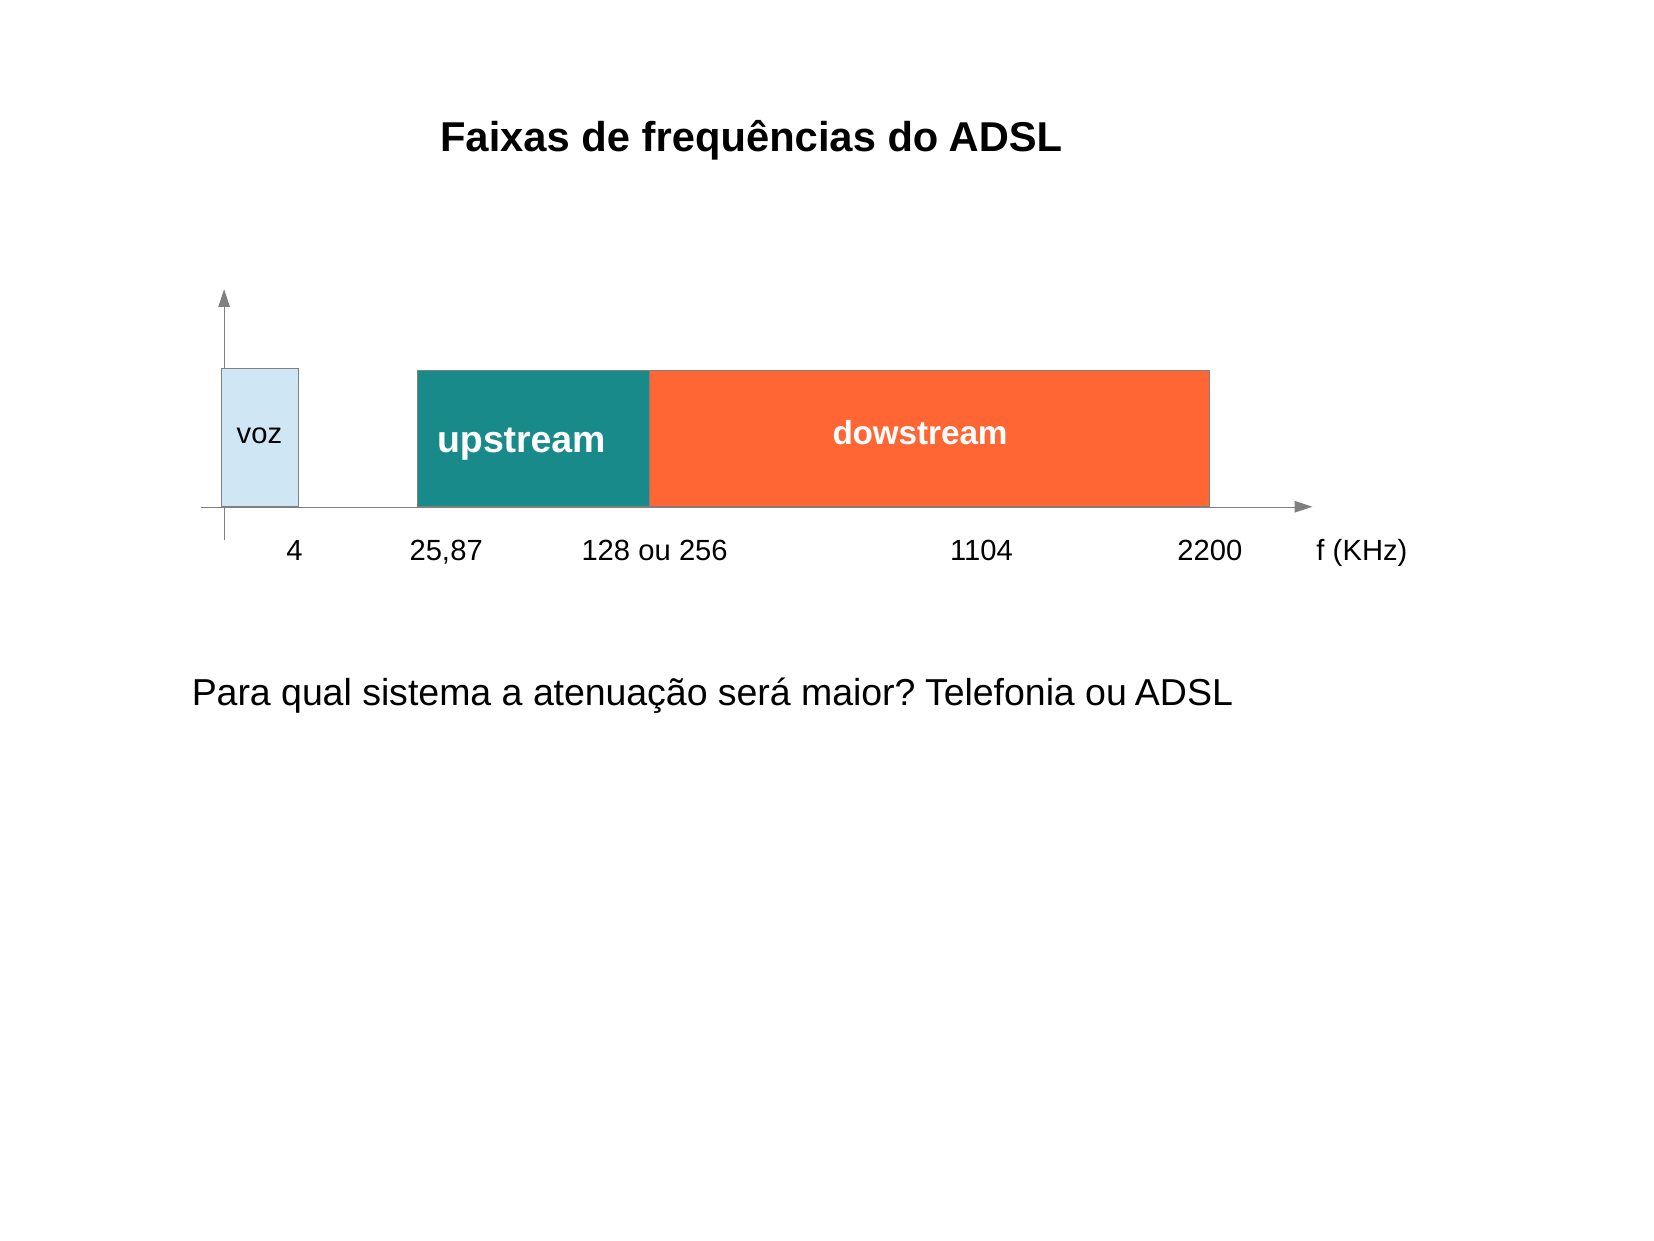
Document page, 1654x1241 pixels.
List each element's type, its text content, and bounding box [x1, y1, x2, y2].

text_box Faixas de frequências do ADSL [425, 106, 1133, 168]
text_box [417, 370, 1210, 507]
text_box voz [221, 410, 299, 460]
text_box upstream [422, 411, 632, 475]
text_box [221, 460, 299, 507]
text_box dowstream [817, 406, 1063, 477]
text_box [221, 368, 299, 410]
text_box 4 25,87 128 ou 256 1104 2200 f (KHz) [271, 526, 1430, 603]
text_box Para qual sistema a atenuação será maior? Telefonia ou ADSL [177, 663, 1276, 721]
